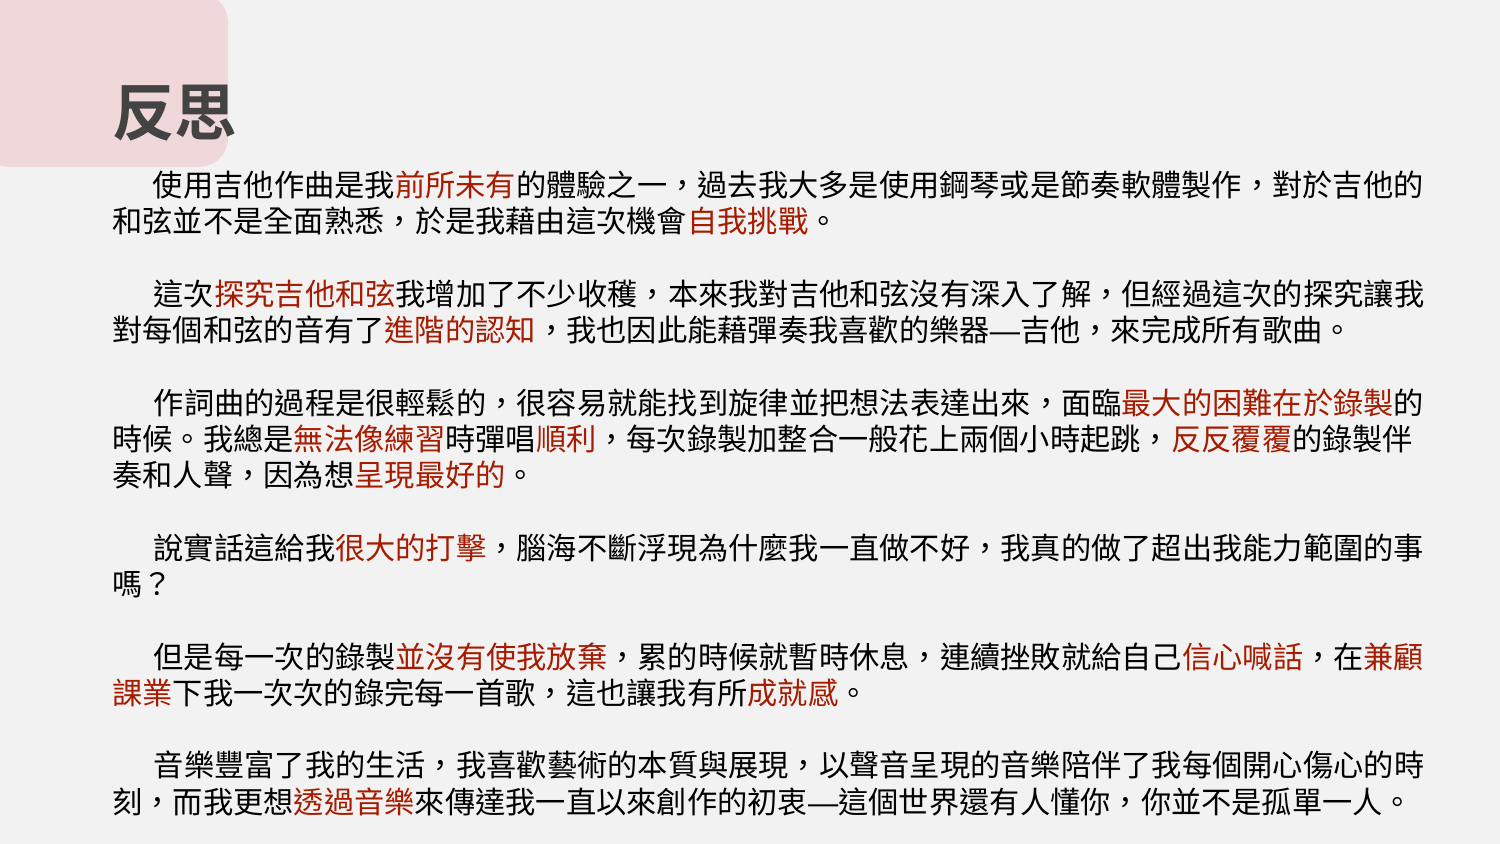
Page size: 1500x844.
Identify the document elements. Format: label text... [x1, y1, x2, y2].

text_box 使用吉他作曲是我前所未有的體驗之一，過去我大多是使用鋼琴或是節奏軟體製作，對於吉他的和弦並不是全面熟悉，於是我藉由這次機會自我挑戰。 這次探究吉他和弦我增加了不少收穫，本來我對吉他和弦沒有深入了解，但經過這次的探究讓我對每個和弦的音有了進階的認知，我也因此能藉彈奏我喜歡的樂器—吉他，來完成所有歌曲。 作詞曲的過程是很輕鬆的，很容易就能找到旋律並把想法表達出來，面臨最大的困難在於錄製的時候。我總是無法像練習時彈唱順利，每次錄製加整合一般花上兩個小時起跳，反反覆覆的錄製伴奏和人聲，因為想呈現最好的。 說實話這給我很大的打擊，腦海不斷浮現為什麼我一直做不好，我真的做了超出我能力範圍的事嗎？ 但是每一次的錄製並沒有使我放棄，累的時候就暫時休息，連續挫敗就給自己信心喊話，在兼顧課業下我一次次的錄完每一首歌，這也讓我有所成就感。 音樂豐富了我的生活，我喜歡藝術的本質與展現，以聲音呈現的音樂陪伴了我每個開心傷心的時刻，而我更想透過音樂來傳達我一直以來創作的初衷—這個世界還有人懂你，你並不是孤單一人。 [97, 151, 1446, 844]
title 反思 [97, 58, 893, 151]
